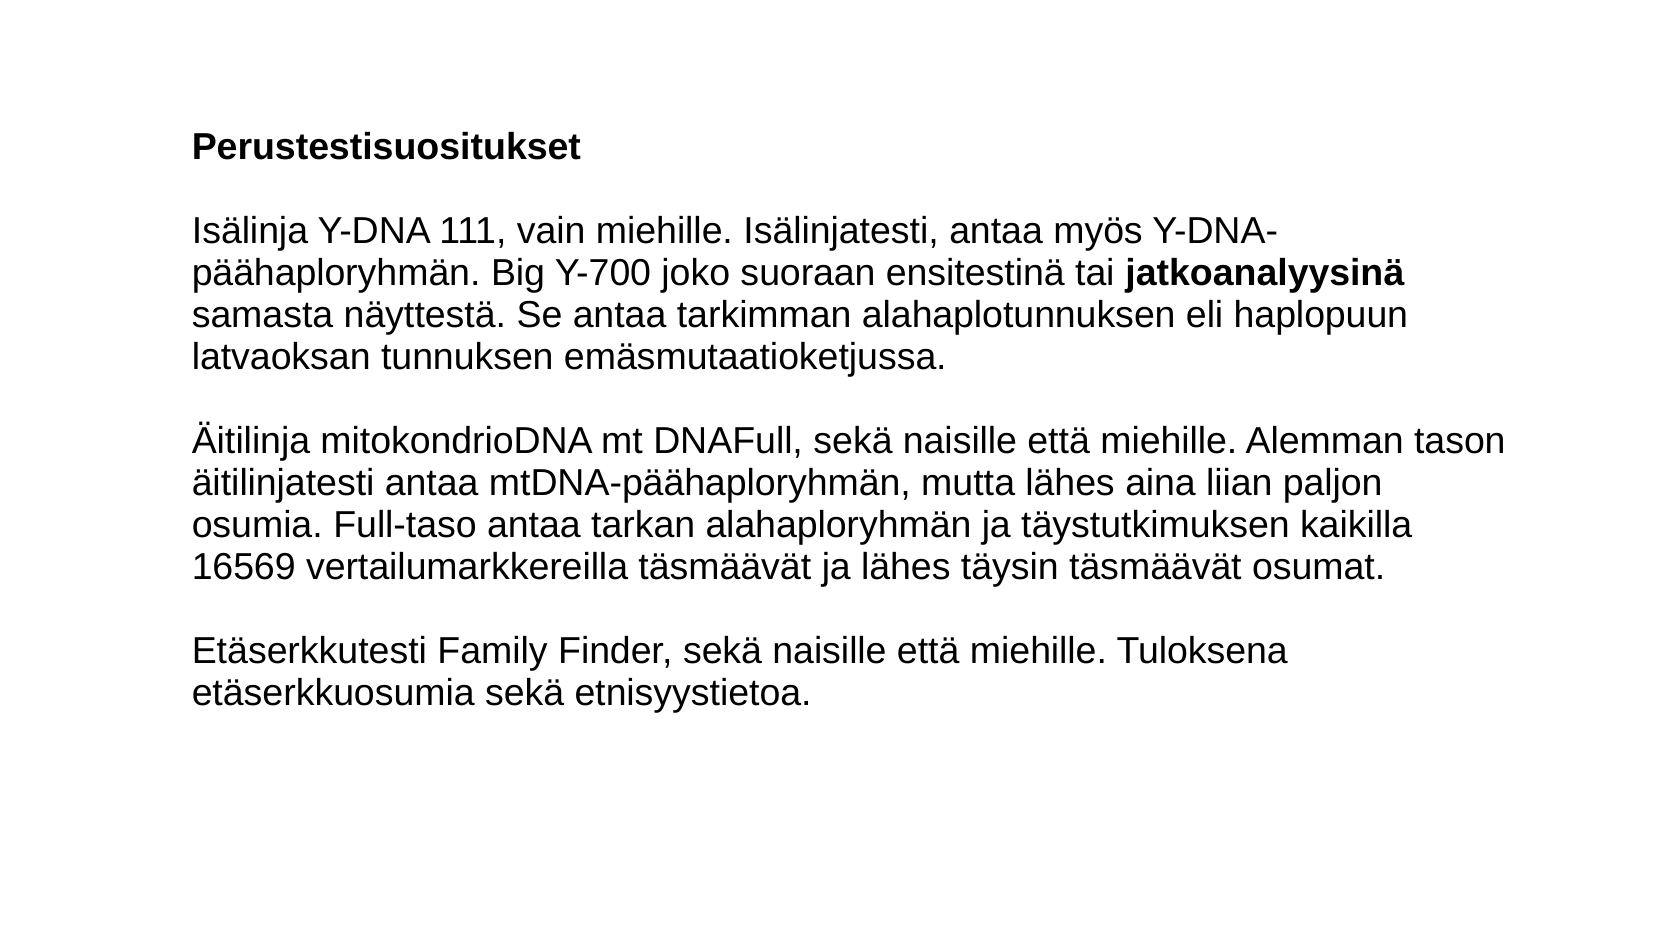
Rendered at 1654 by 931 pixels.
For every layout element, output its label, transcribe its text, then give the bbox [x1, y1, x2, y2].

text_box Perustestisuositukset Isälinja Y-DNA 111, vain miehille. Isälinjatesti, antaa myös Y-DNA-päähaploryhmän. Big Y-700 joko suoraan ensitestinä tai jatkoanalyysinä samasta näyttestä. Se antaa tarkimman alahaplotunnuksen eli haplopuun latvaoksan tunnuksen emäsmutaatioketjussa. Äitilinja mitokondrioDNA mt DNAFull, sekä naisille että miehille. Alemman tason äitilinjatesti antaa mtDNA-päähaploryhmän, mutta lähes aina liian paljon osumia. Full-taso antaa tarkan alahaploryhmän ja täystutkimuksen kaikilla 16569 vertailumarkkereilla täsmäävät ja lähes täysin täsmäävät osumat. Etäserkkutesti Family Finder, sekä naisille että miehille. Tuloksena etäserkkuosumia sekä etnisyystietoa. [177, 118, 1536, 553]
